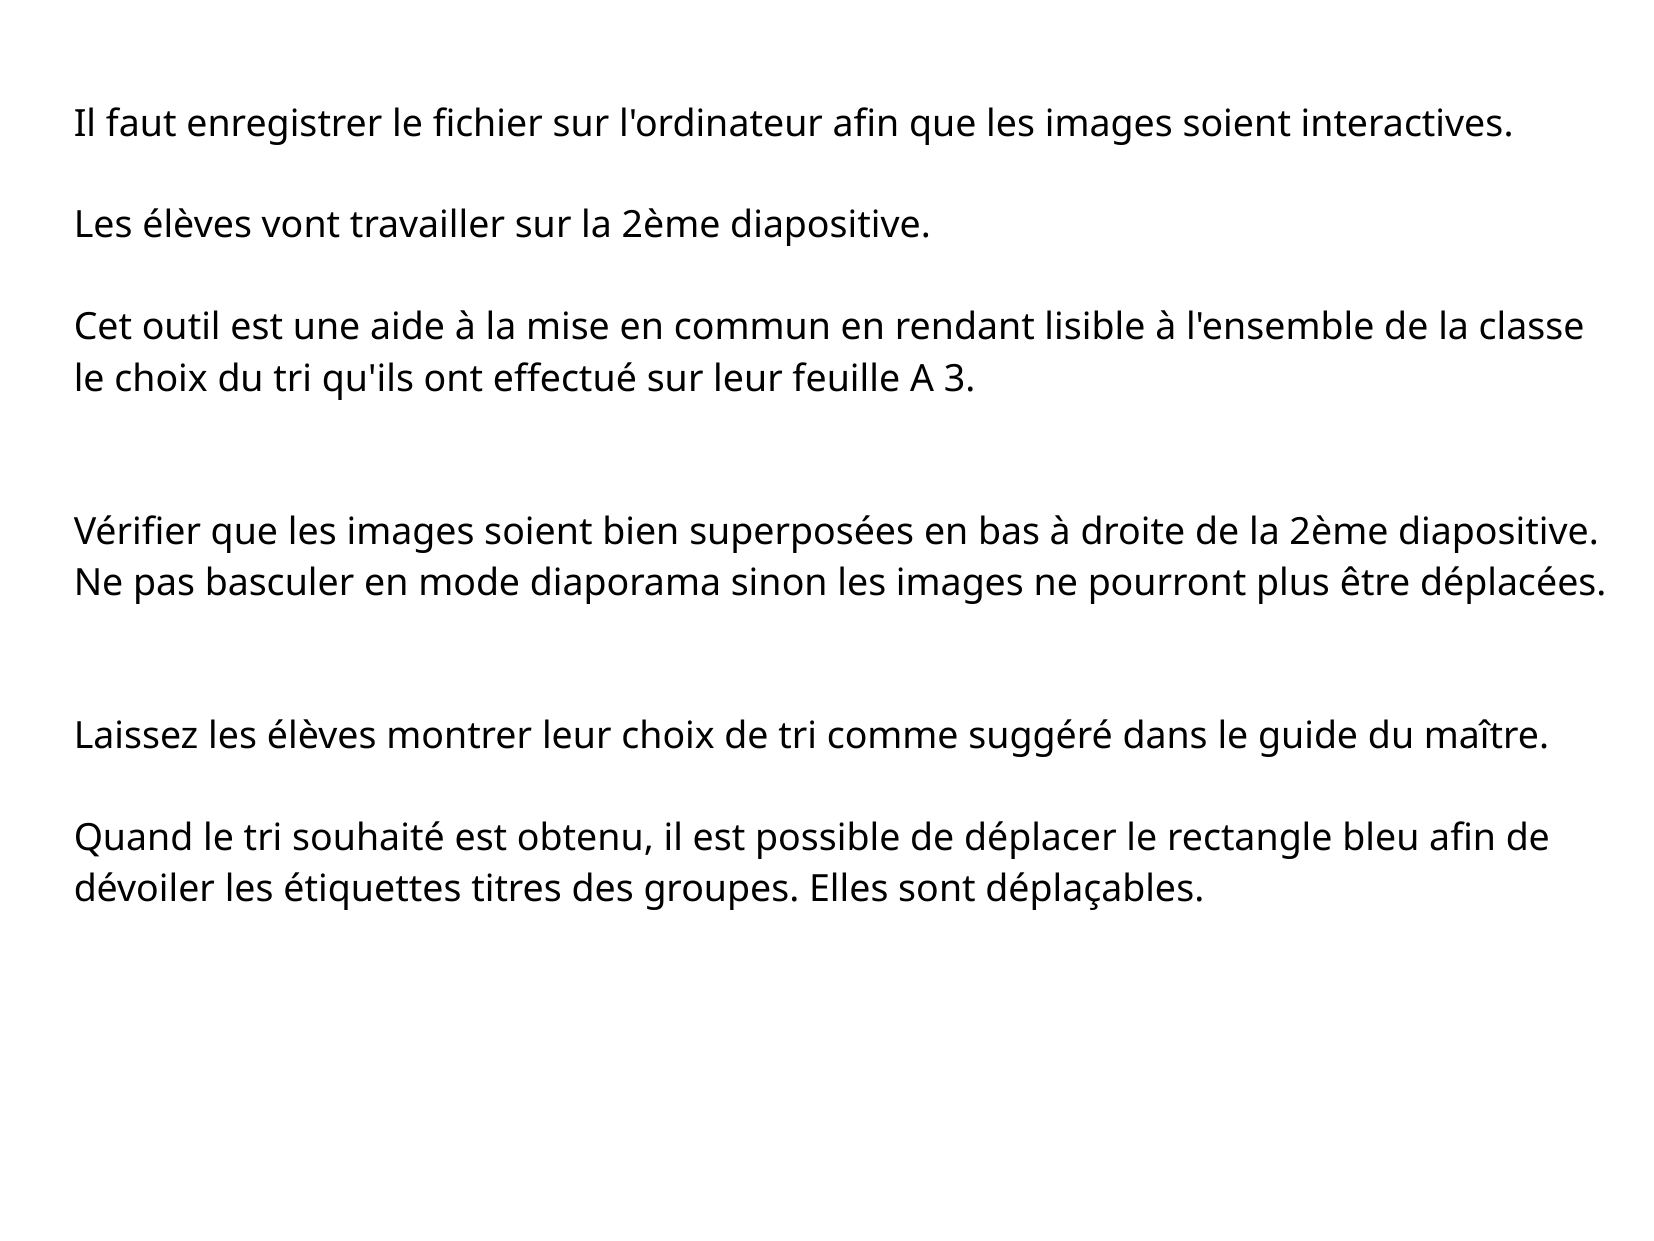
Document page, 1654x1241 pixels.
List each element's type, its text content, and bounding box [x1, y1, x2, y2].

text_box Il faut enregistrer le fichier sur l'ordinateur afin que les images soient interactives. Les élèves vont travailler sur la 2ème diapositive. Cet outil est une aide à la mise en commun en rendant lisible à l'ensemble de la classe le choix du tri qu'ils ont effectué sur leur feuille A 3. Vérifier que les images soient bien superposées en bas à droite de la 2ème diapositive. Ne pas basculer en mode diaporama sinon les images ne pourront plus être déplacées. Laissez les élèves montrer leur choix de tri comme suggéré dans le guide du maître. Quand le tri souhaité est obtenu, il est possible de déplacer le rectangle bleu afin de dévoiler les étiquettes titres des groupes. Elles sont déplaçables. [59, 88, 1597, 1049]
